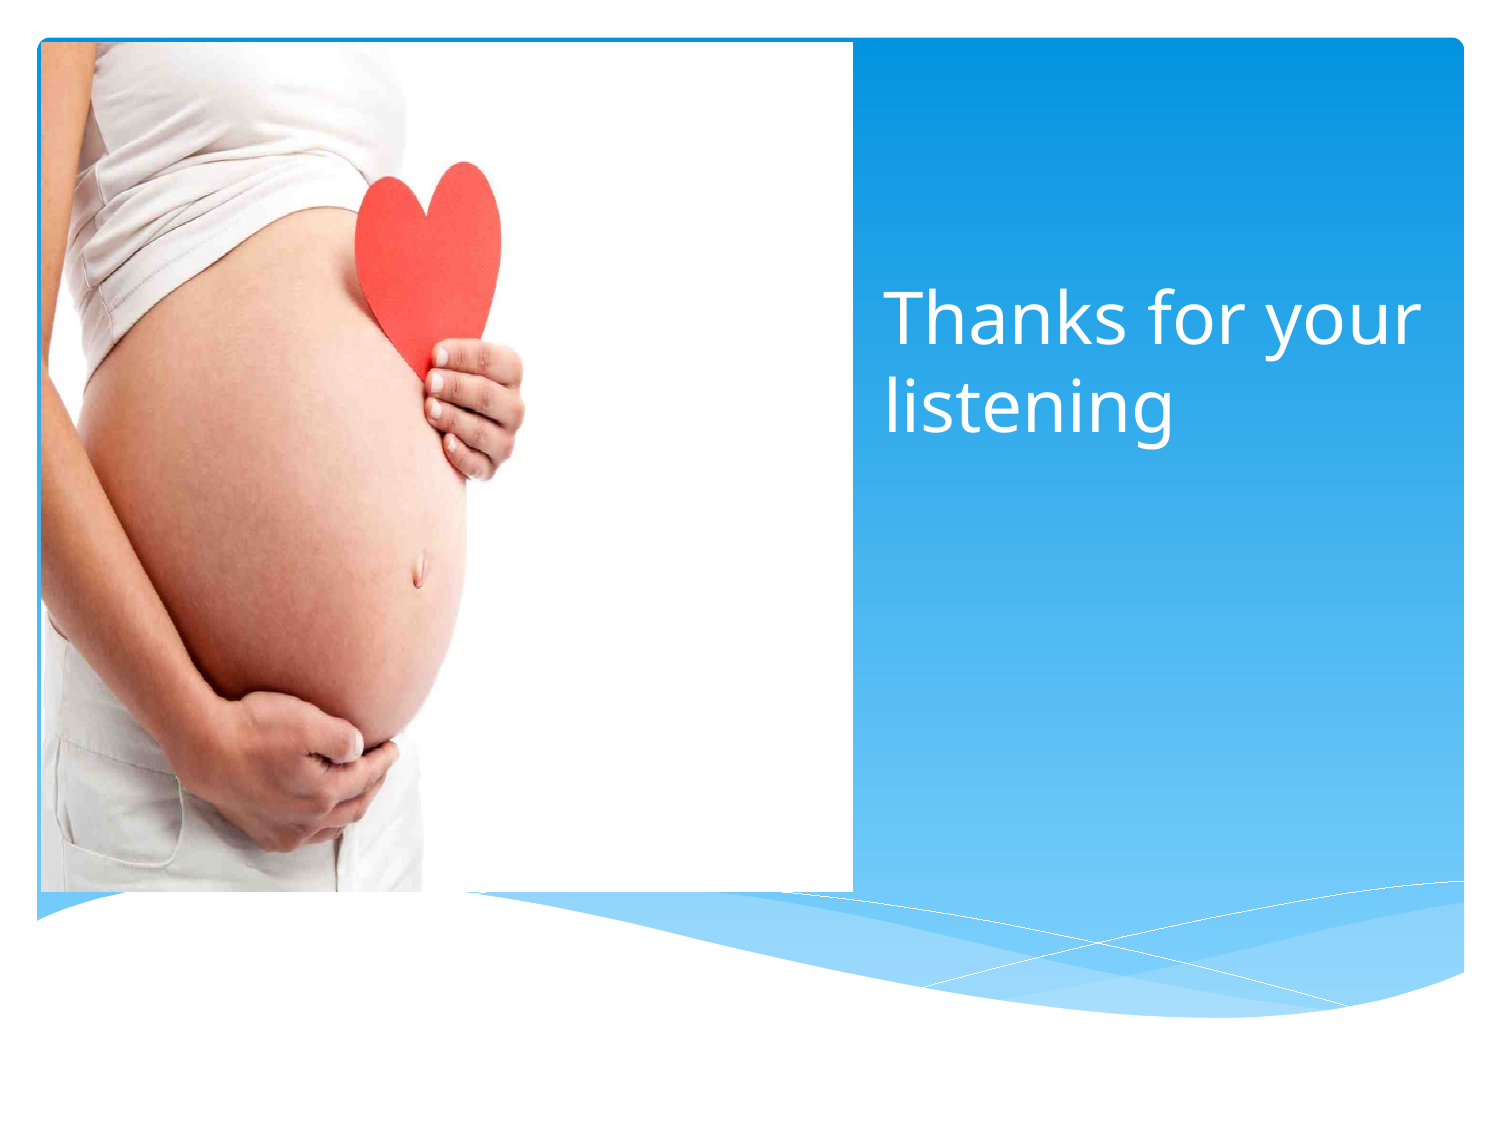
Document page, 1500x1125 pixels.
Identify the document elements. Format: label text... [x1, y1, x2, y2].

title Thanks for your listening [868, 55, 1494, 455]
picture [38, 43, 868, 892]
